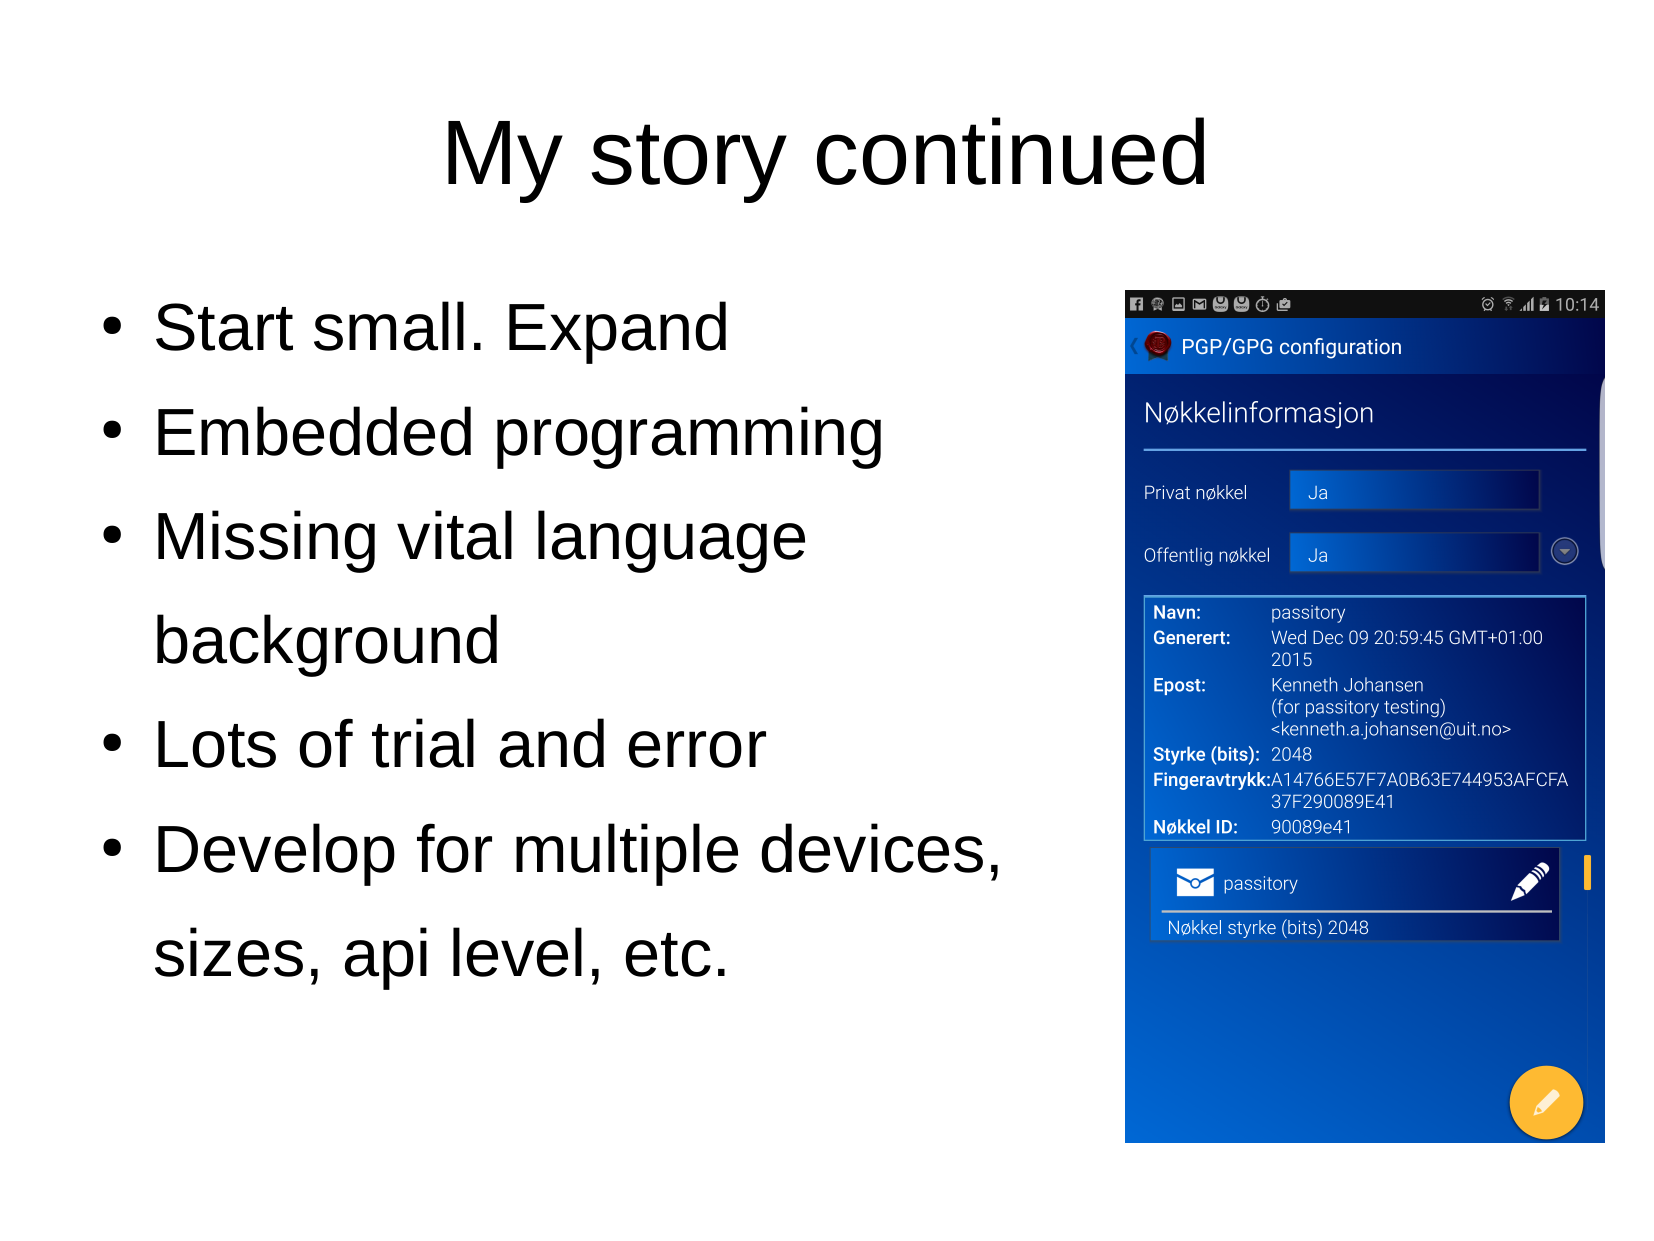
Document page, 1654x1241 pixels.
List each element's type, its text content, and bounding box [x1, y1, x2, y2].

list Start small. Expand Embedded programming Missing vital language background Lots of trial and error Develop for multiple devices, sizes, api level, etc. [82, 290, 1125, 1010]
picture [1125, 290, 1605, 1143]
title My story continued [82, 49, 1571, 257]
